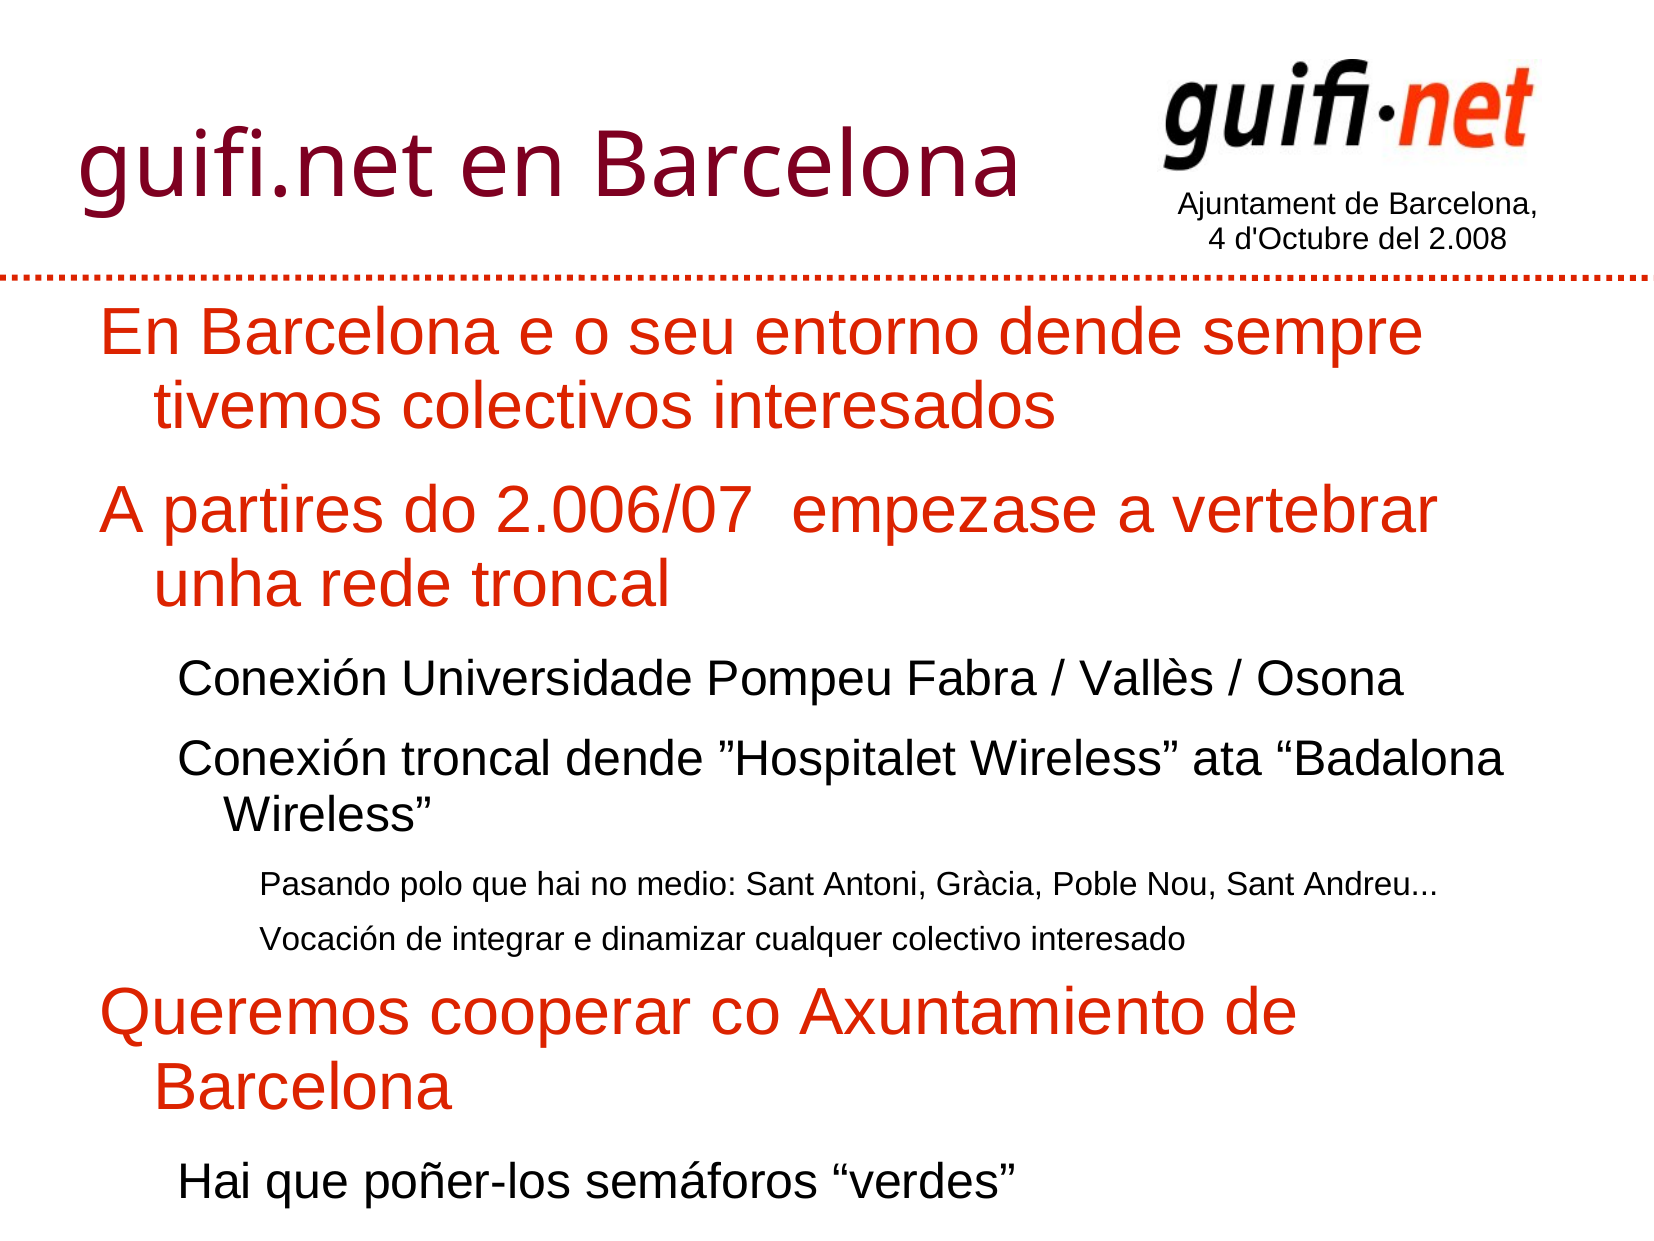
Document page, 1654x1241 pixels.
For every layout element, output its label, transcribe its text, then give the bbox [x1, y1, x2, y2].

picture [1157, 59, 1542, 172]
text_box guifi.net en Barcelona [76, 66, 1093, 259]
text_box En Barcelona e o seu entorno dende sempre tivemos colectivos interesados A partires do 2.006/07 empezase a vertebrar unha rede troncal Conexión Universidade Pompeu Fabra / Vallès / Osona Conexión troncal dende ”Hospitalet Wireless” ata “Badalona Wireless” Pasando polo que hai no medio: Sant Antoni, Gràcia, Poble Nou, Sant Andreu... Vocación de integrar e dinamizar cualquer colectivo interesado Queremos cooperar co Axuntamiento de Barcelona Hai que poñer-los semáforos “verdes” [82, 290, 1571, 1208]
